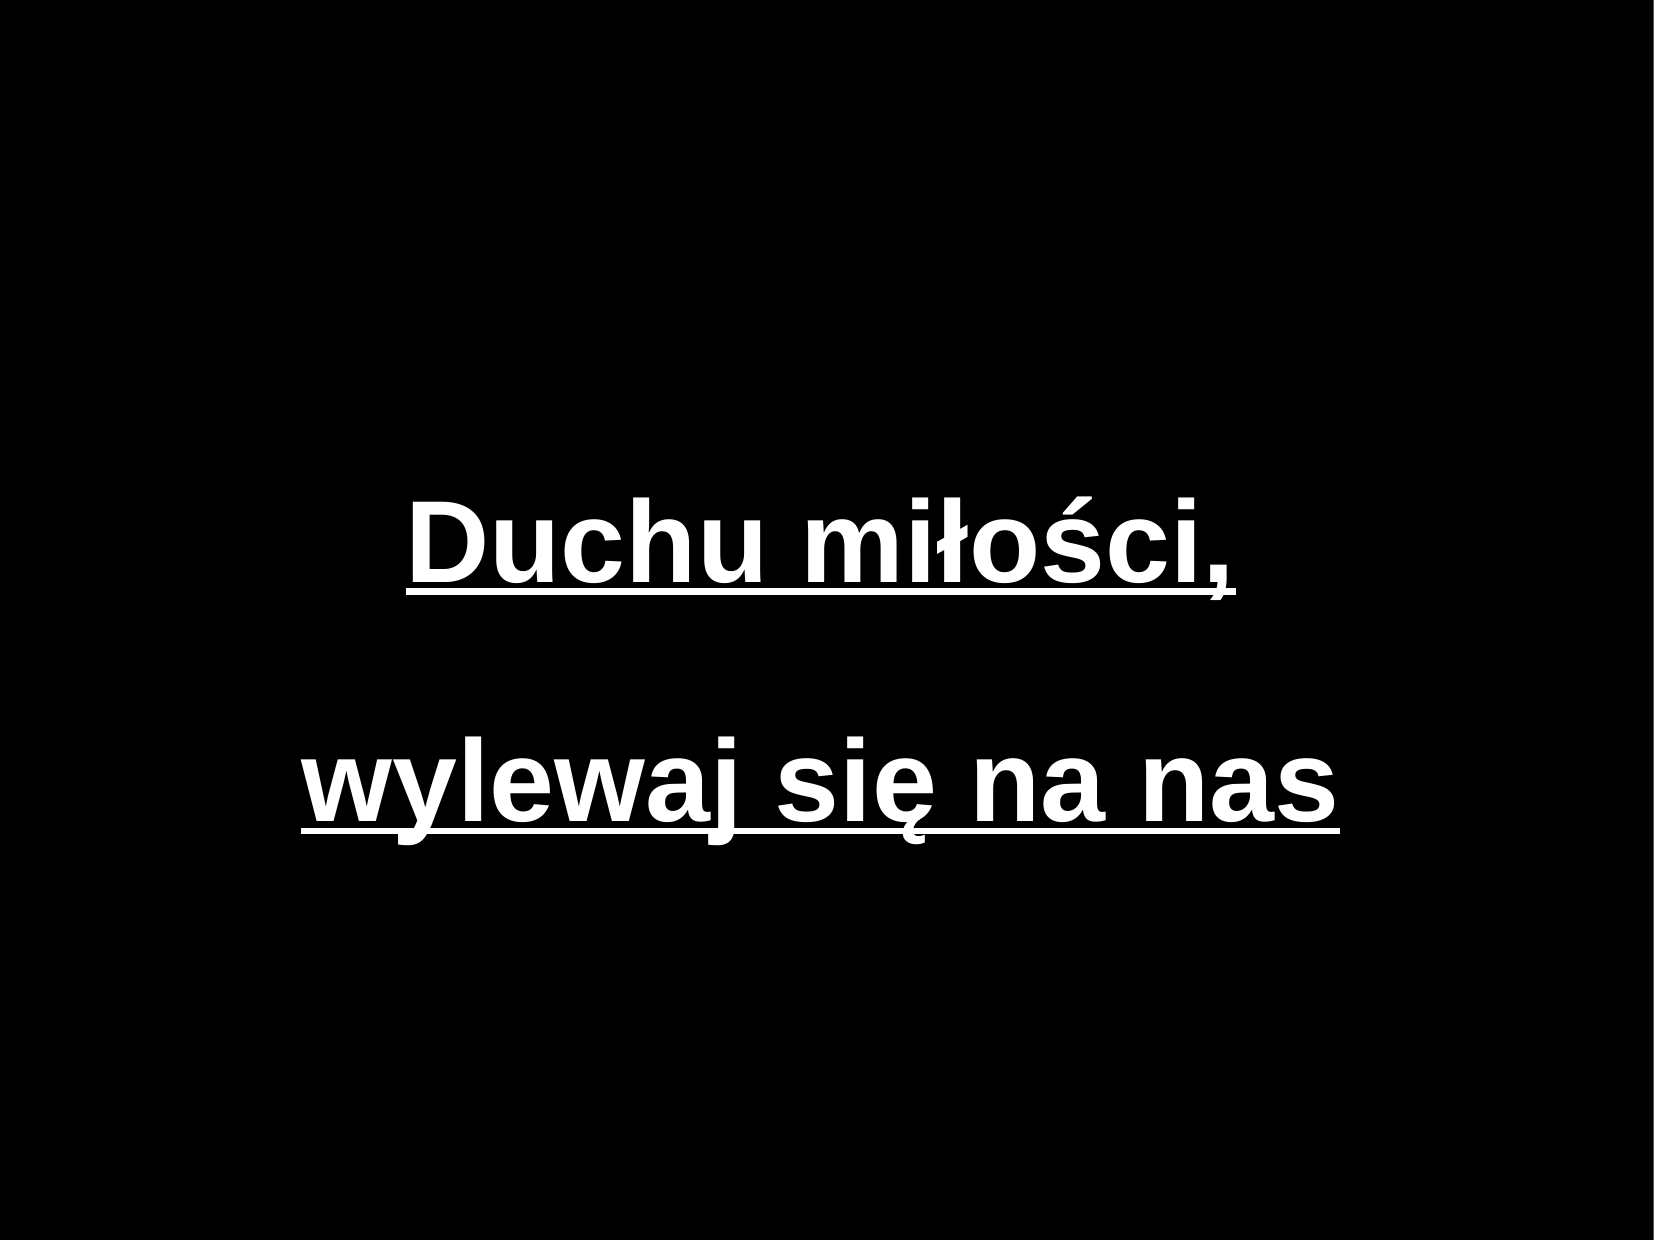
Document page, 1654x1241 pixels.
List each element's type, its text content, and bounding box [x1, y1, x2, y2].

subtitle Duchu miłości, wylewaj się na nas [0, 406, 1642, 834]
